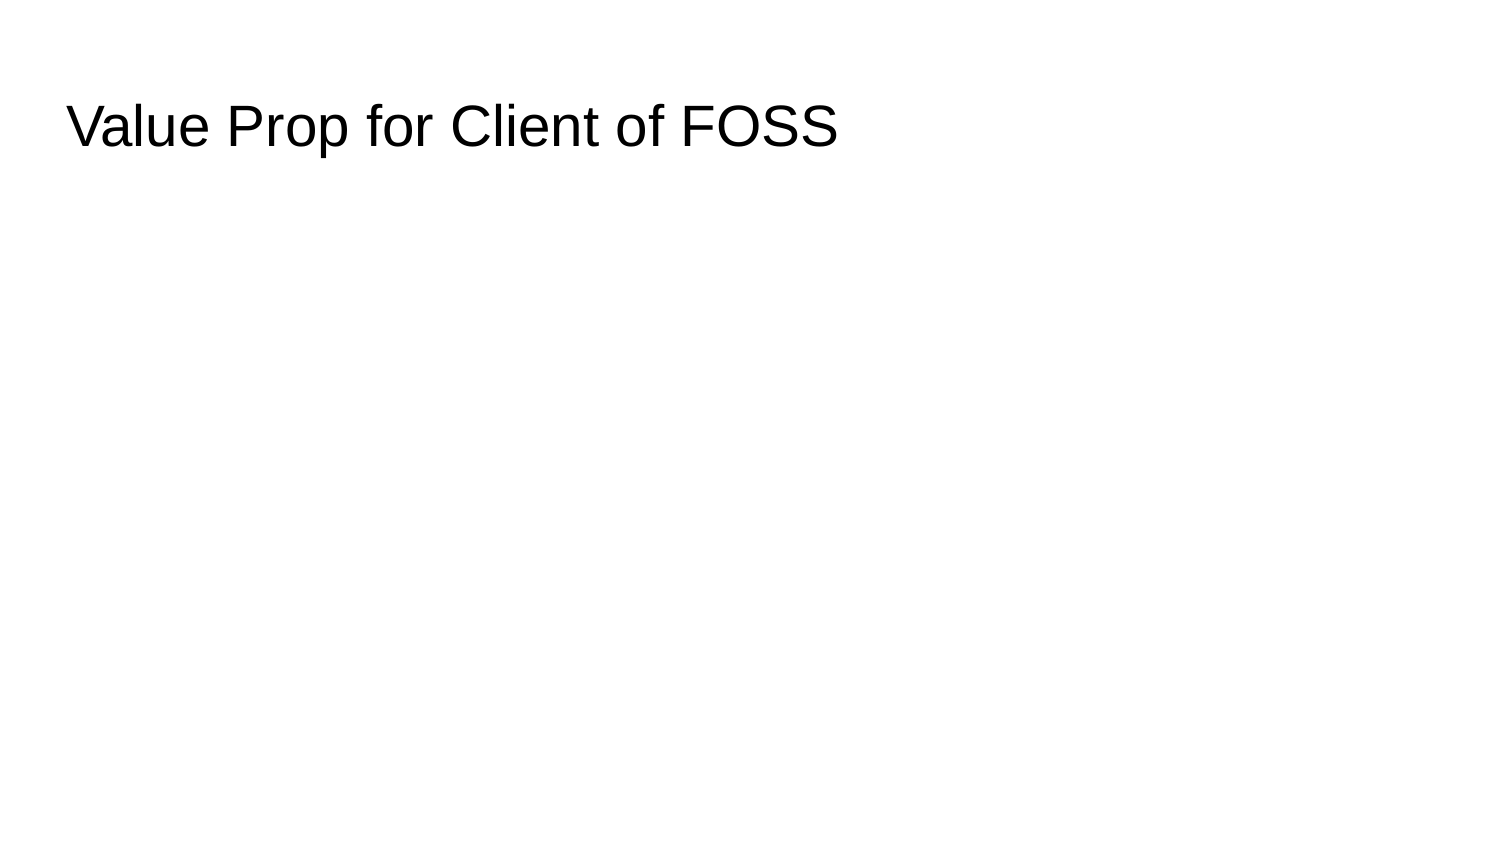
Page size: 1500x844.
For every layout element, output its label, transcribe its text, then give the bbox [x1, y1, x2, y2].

title Value Prop for Client of FOSS [51, 72, 1449, 167]
